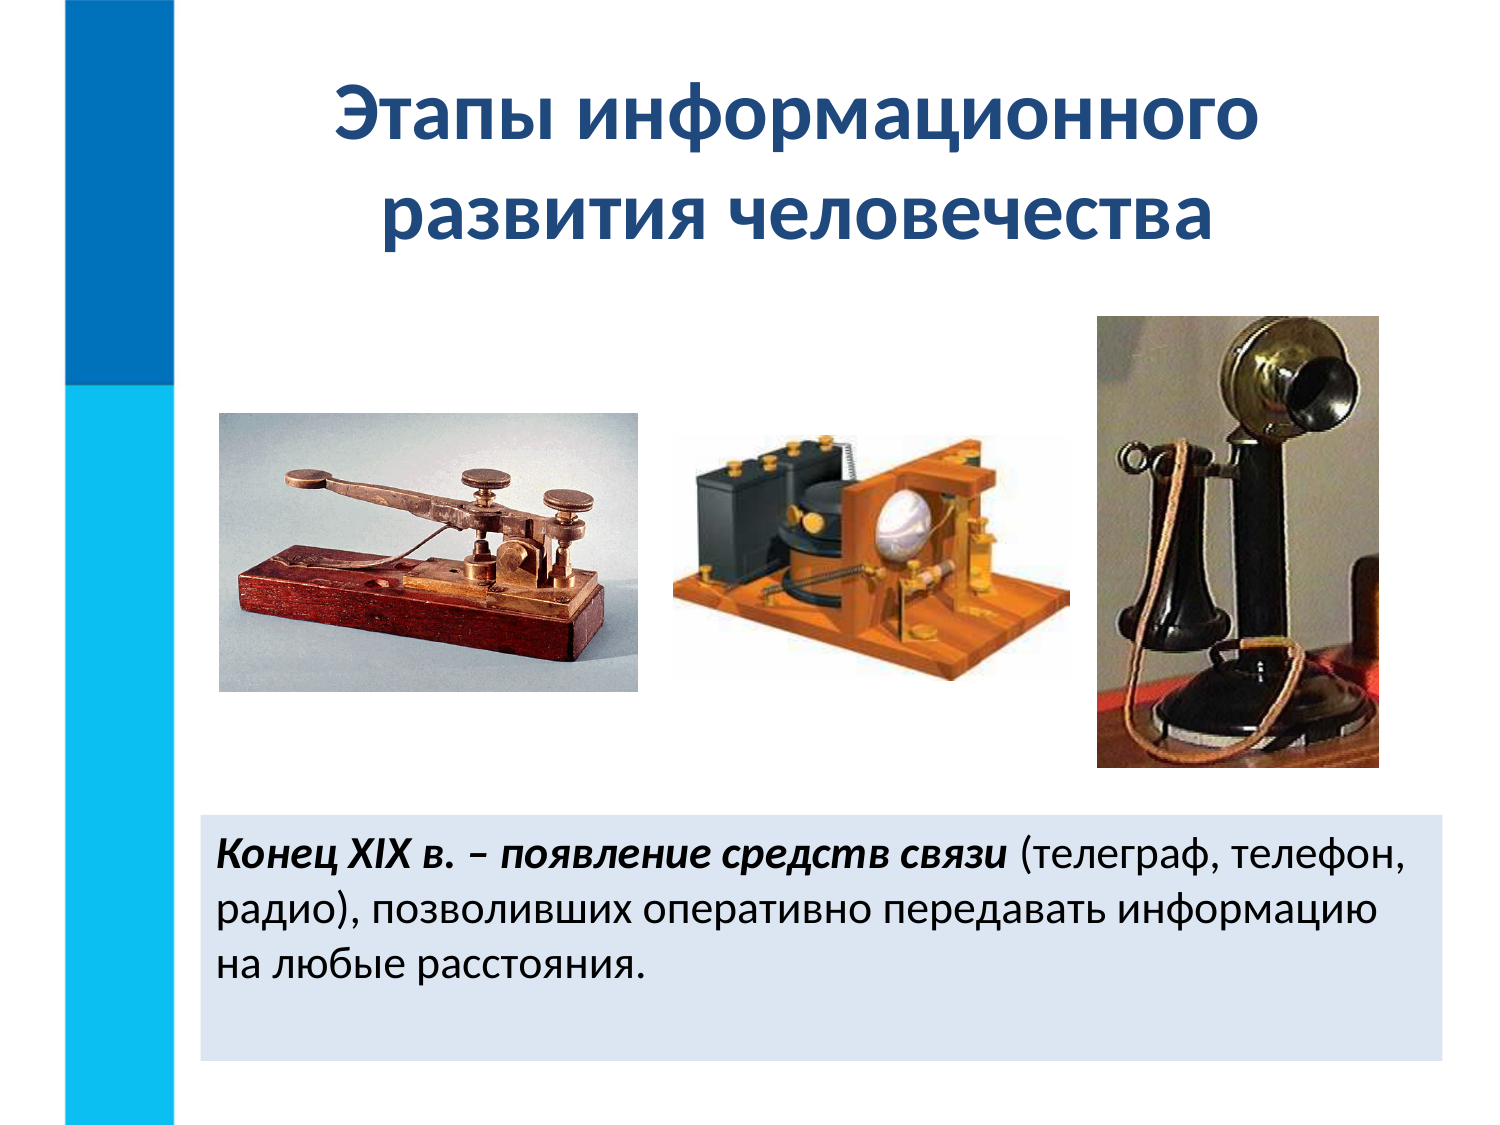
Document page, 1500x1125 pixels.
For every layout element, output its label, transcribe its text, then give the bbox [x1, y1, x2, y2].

text_box Конец XIX в. – появление средств связи (телеграф, телефон, радио), позволивших оперативно передавать информацию на любые расстояния. [200, 814, 1443, 1061]
picture [0, 0, 1500, 1125]
text_box Этапы информационного развития человечества [171, 31, 1426, 282]
